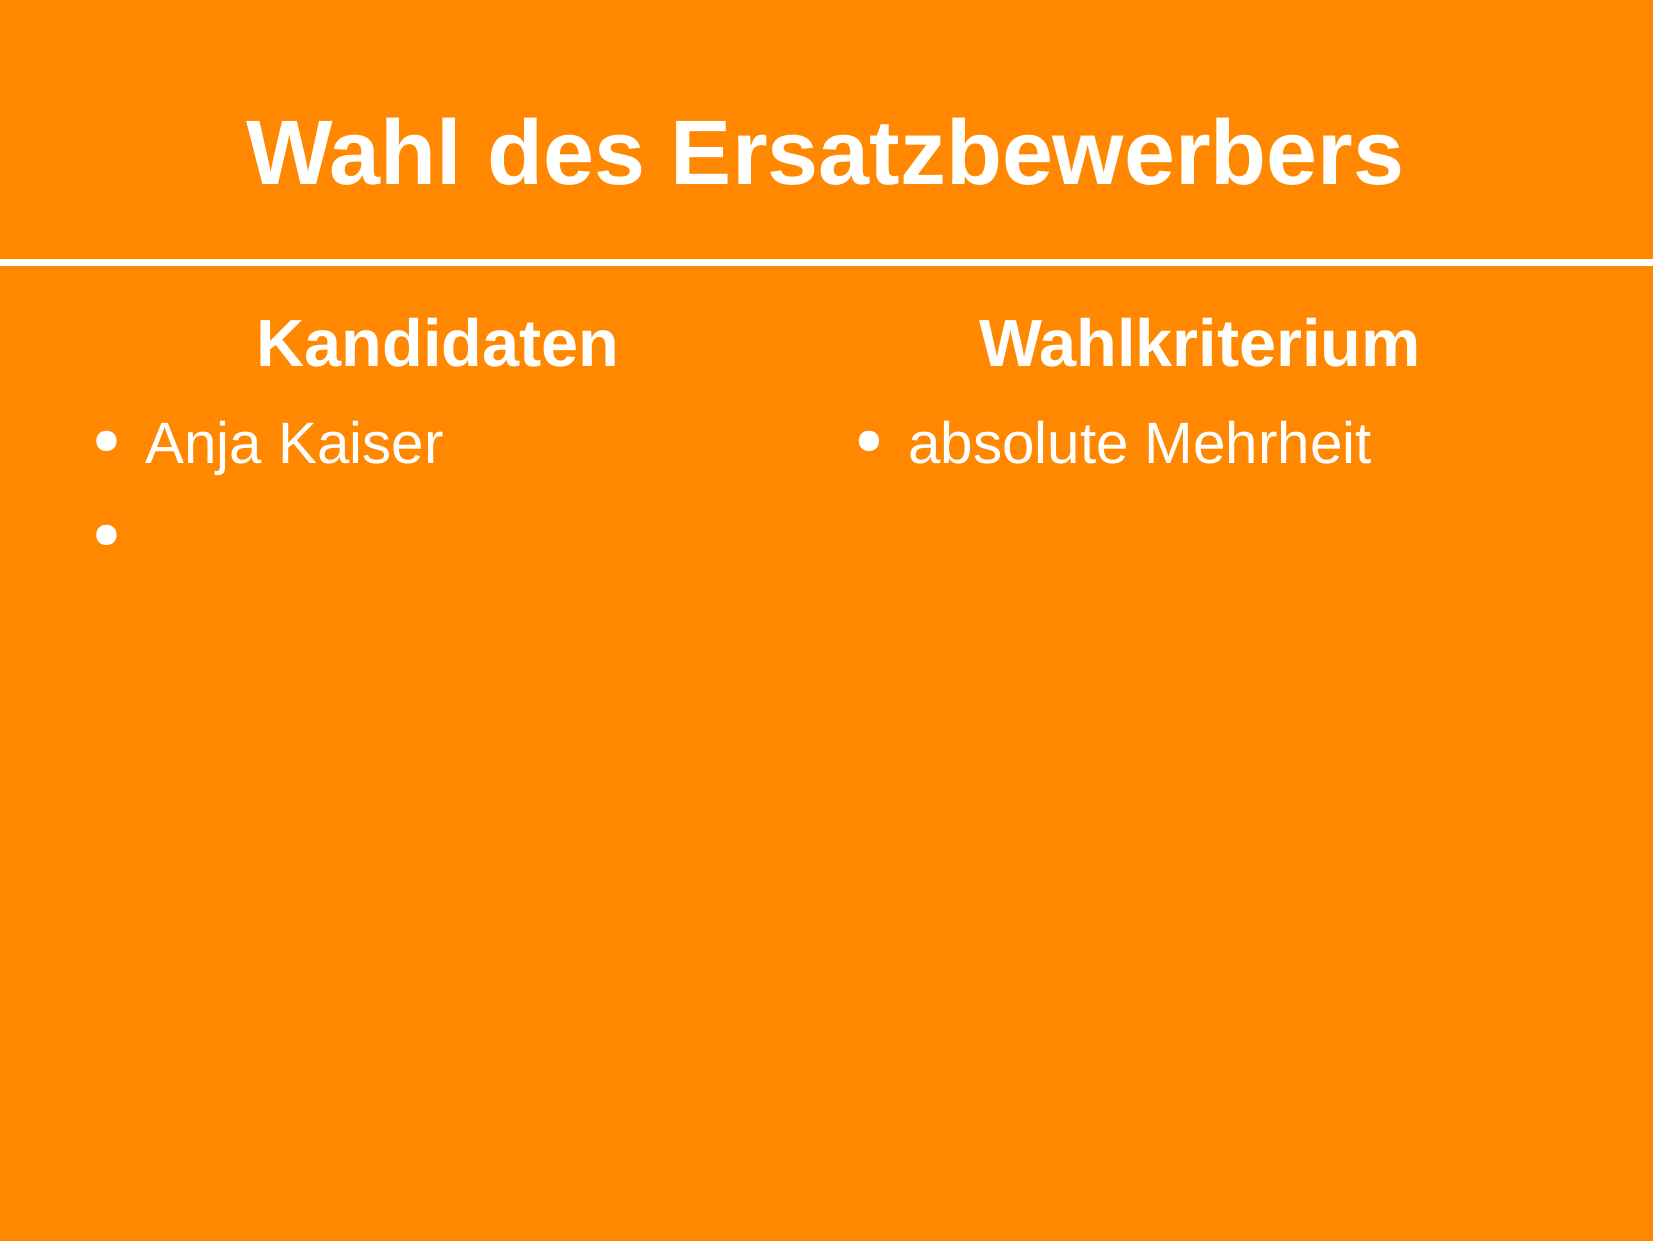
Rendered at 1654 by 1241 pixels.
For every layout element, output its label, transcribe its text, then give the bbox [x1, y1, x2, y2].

list Wahlkriterium absolute Mehrheit [837, 306, 1564, 1111]
title Wahl des Ersatzbewerbers [82, 56, 1571, 250]
list Kandidaten Anja Kaiser [75, 306, 801, 1111]
